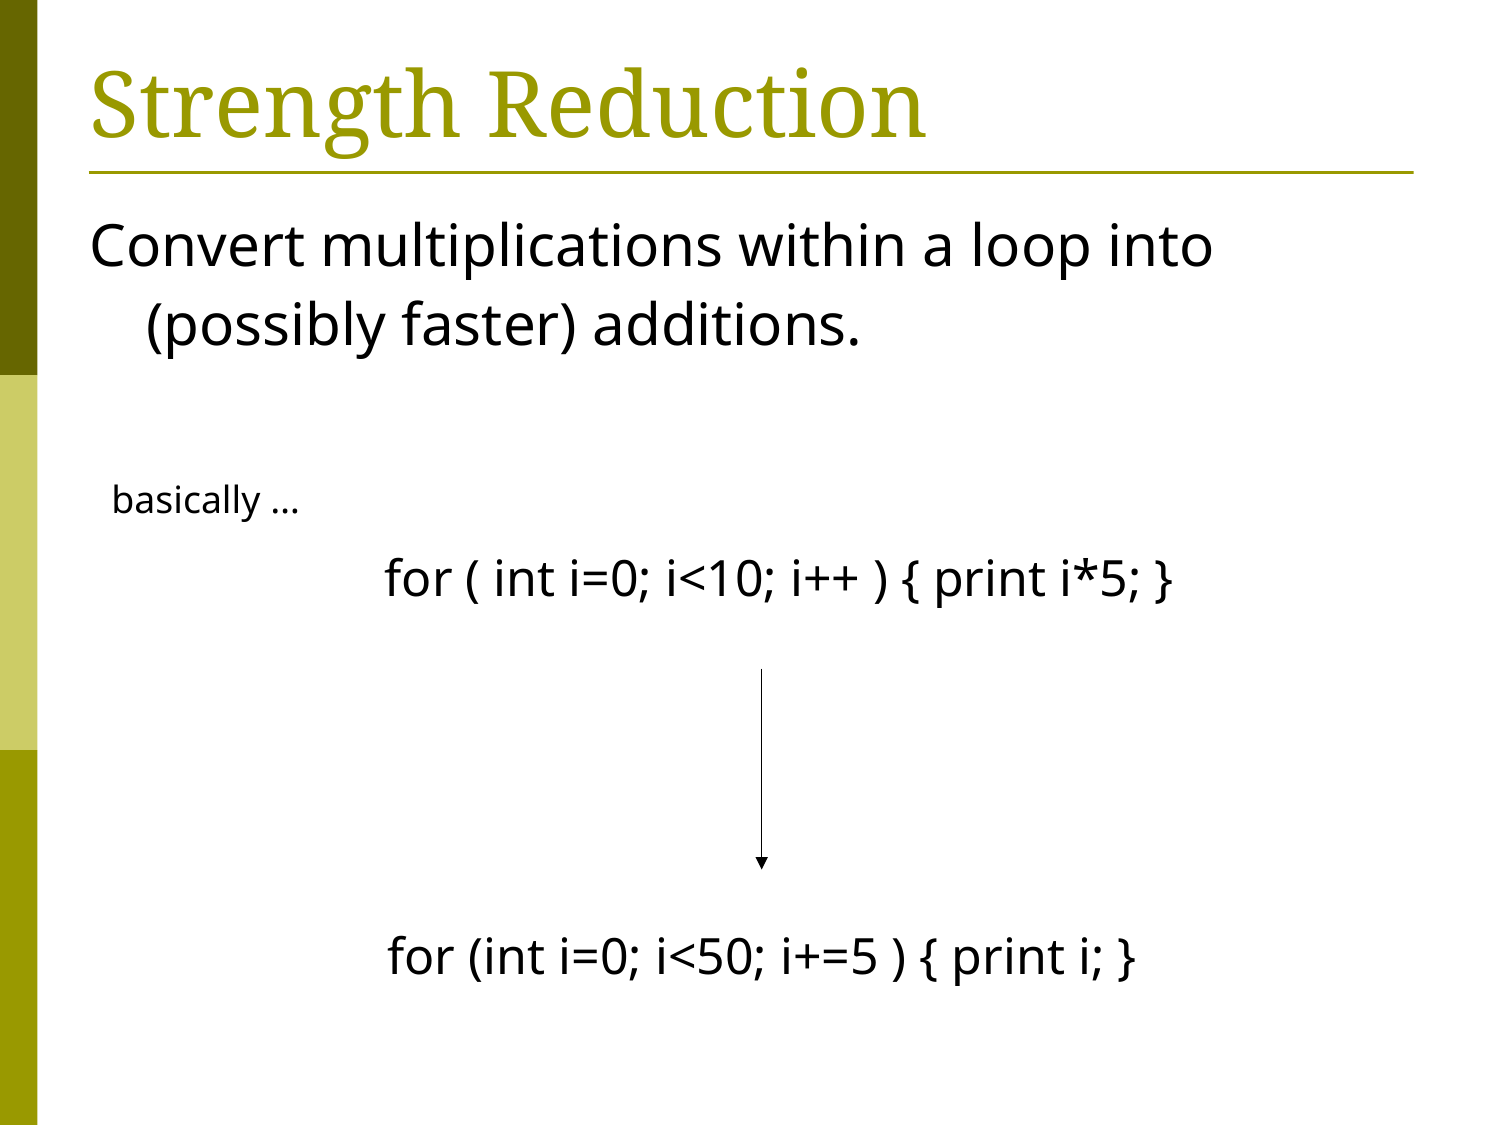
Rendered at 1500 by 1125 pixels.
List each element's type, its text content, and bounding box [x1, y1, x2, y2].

text_box basically … [96, 467, 316, 529]
text_box for (int i=0; i<50; i+=5 ) { print i; } [242, 916, 1282, 993]
text_box for ( int i=0; i<10; i++ ) { print i*5; } [230, 538, 1329, 615]
list Convert multiplications within a loop into (possibly faster) additions. [75, 196, 1426, 386]
title Strength Reduction [75, 45, 1426, 173]
